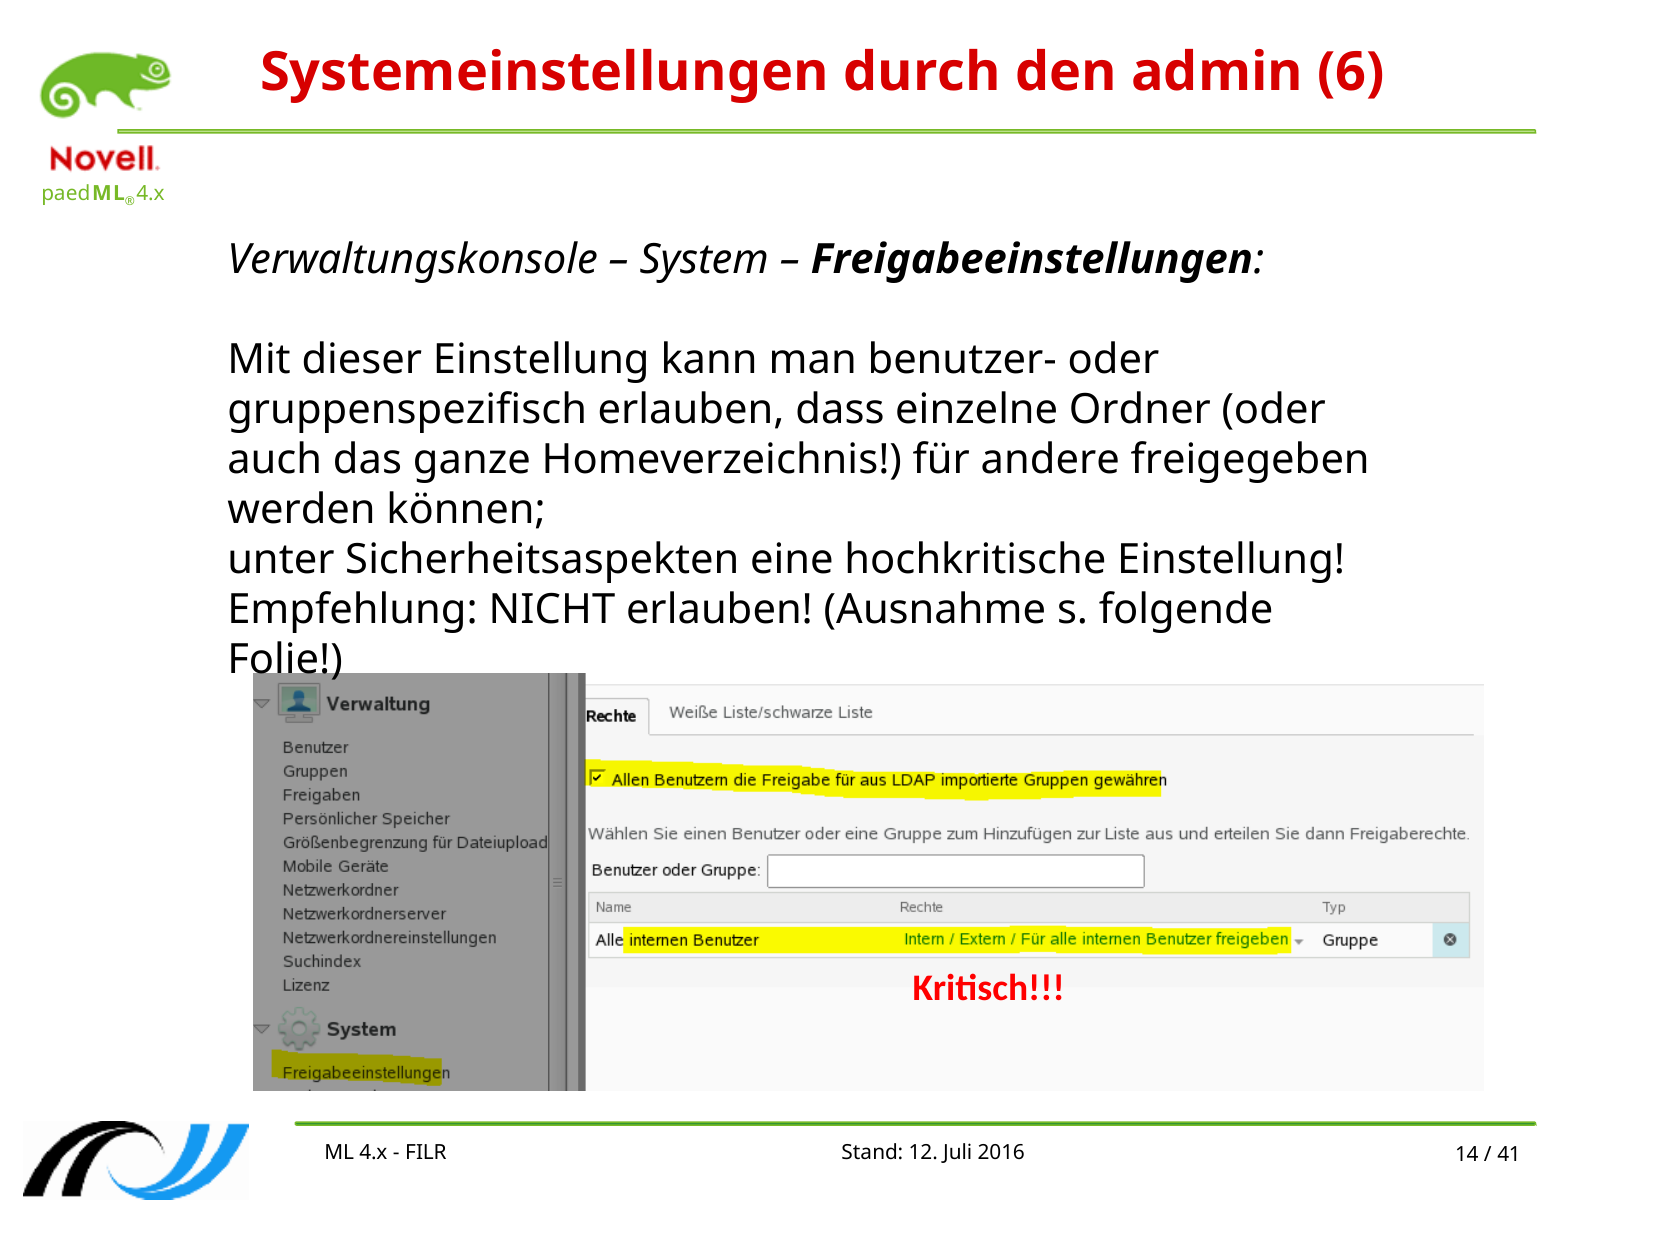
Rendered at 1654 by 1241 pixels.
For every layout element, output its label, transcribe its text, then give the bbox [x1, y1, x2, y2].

title Systemeinstellungen durch den admin (6) [259, 17, 1534, 121]
picture [26, 35, 184, 193]
picture [253, 673, 1484, 1091]
picture [23, 1121, 249, 1200]
text_box Verwaltungskonsole – System – Freigabeeinstellungen: Mit dieser Einstellung kann man benutzer- oder gruppenspezifisch erlauben, dass einzelne Ordner (oder auch das ganze Homeverzeichnis!) für andere freigegeben werden können; unter Sicherheitsaspekten eine hochkritische Einstellung! Empfehlung: NICHT erlauben! (Ausnahme s. folgende Folie!) [212, 224, 1406, 640]
text_box Kritisch!!! [897, 955, 1276, 1016]
